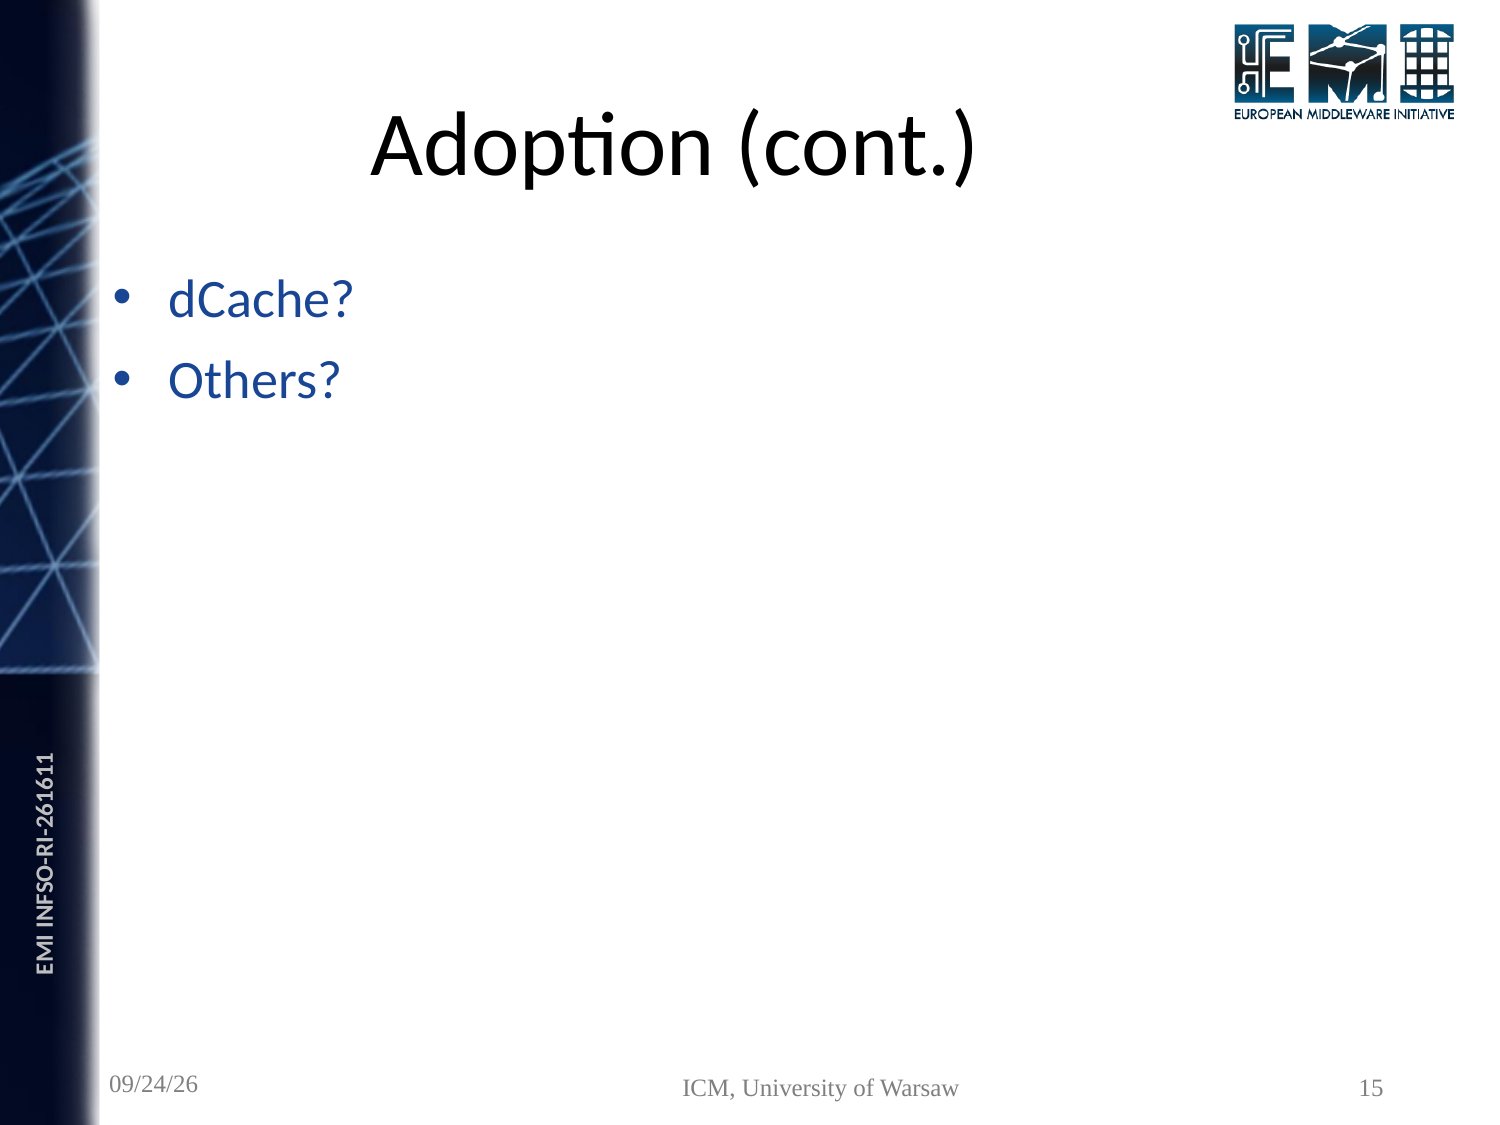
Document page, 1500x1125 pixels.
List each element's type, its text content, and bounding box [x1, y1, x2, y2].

list dCache? Others? [112, 263, 1425, 1006]
picture [0, 0, 111, 1125]
picture [1185, 8, 1500, 140]
title Adoption (cont.) [112, 44, 1238, 233]
